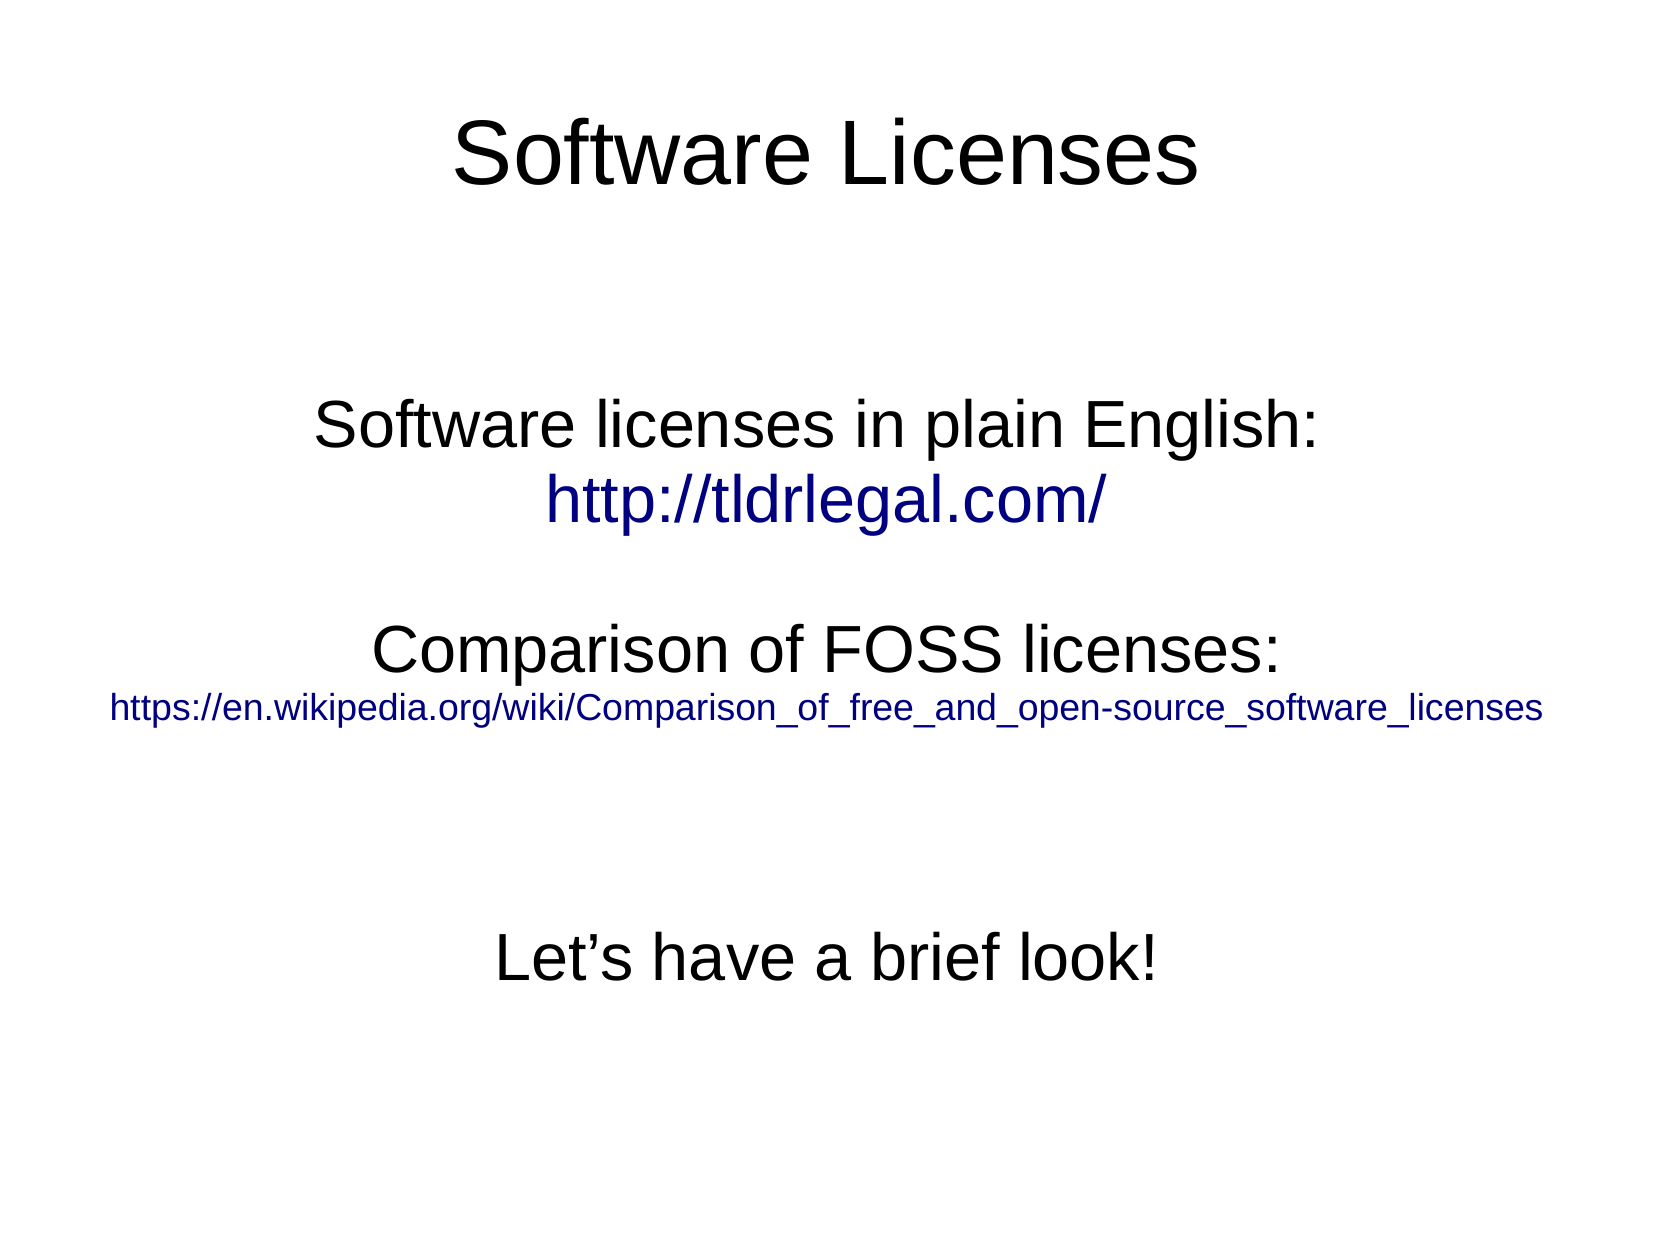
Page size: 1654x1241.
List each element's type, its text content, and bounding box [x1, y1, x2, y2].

title Software Licenses [82, 49, 1571, 257]
subtitle Software licenses in plain English: http://tldrlegal.com/ Comparison of FOSS licenses: https://en.wikipedia.org/wiki/Comparison_of_free_and_open-source_software_licenses Let’s have a brief look! [82, 331, 1571, 1051]
